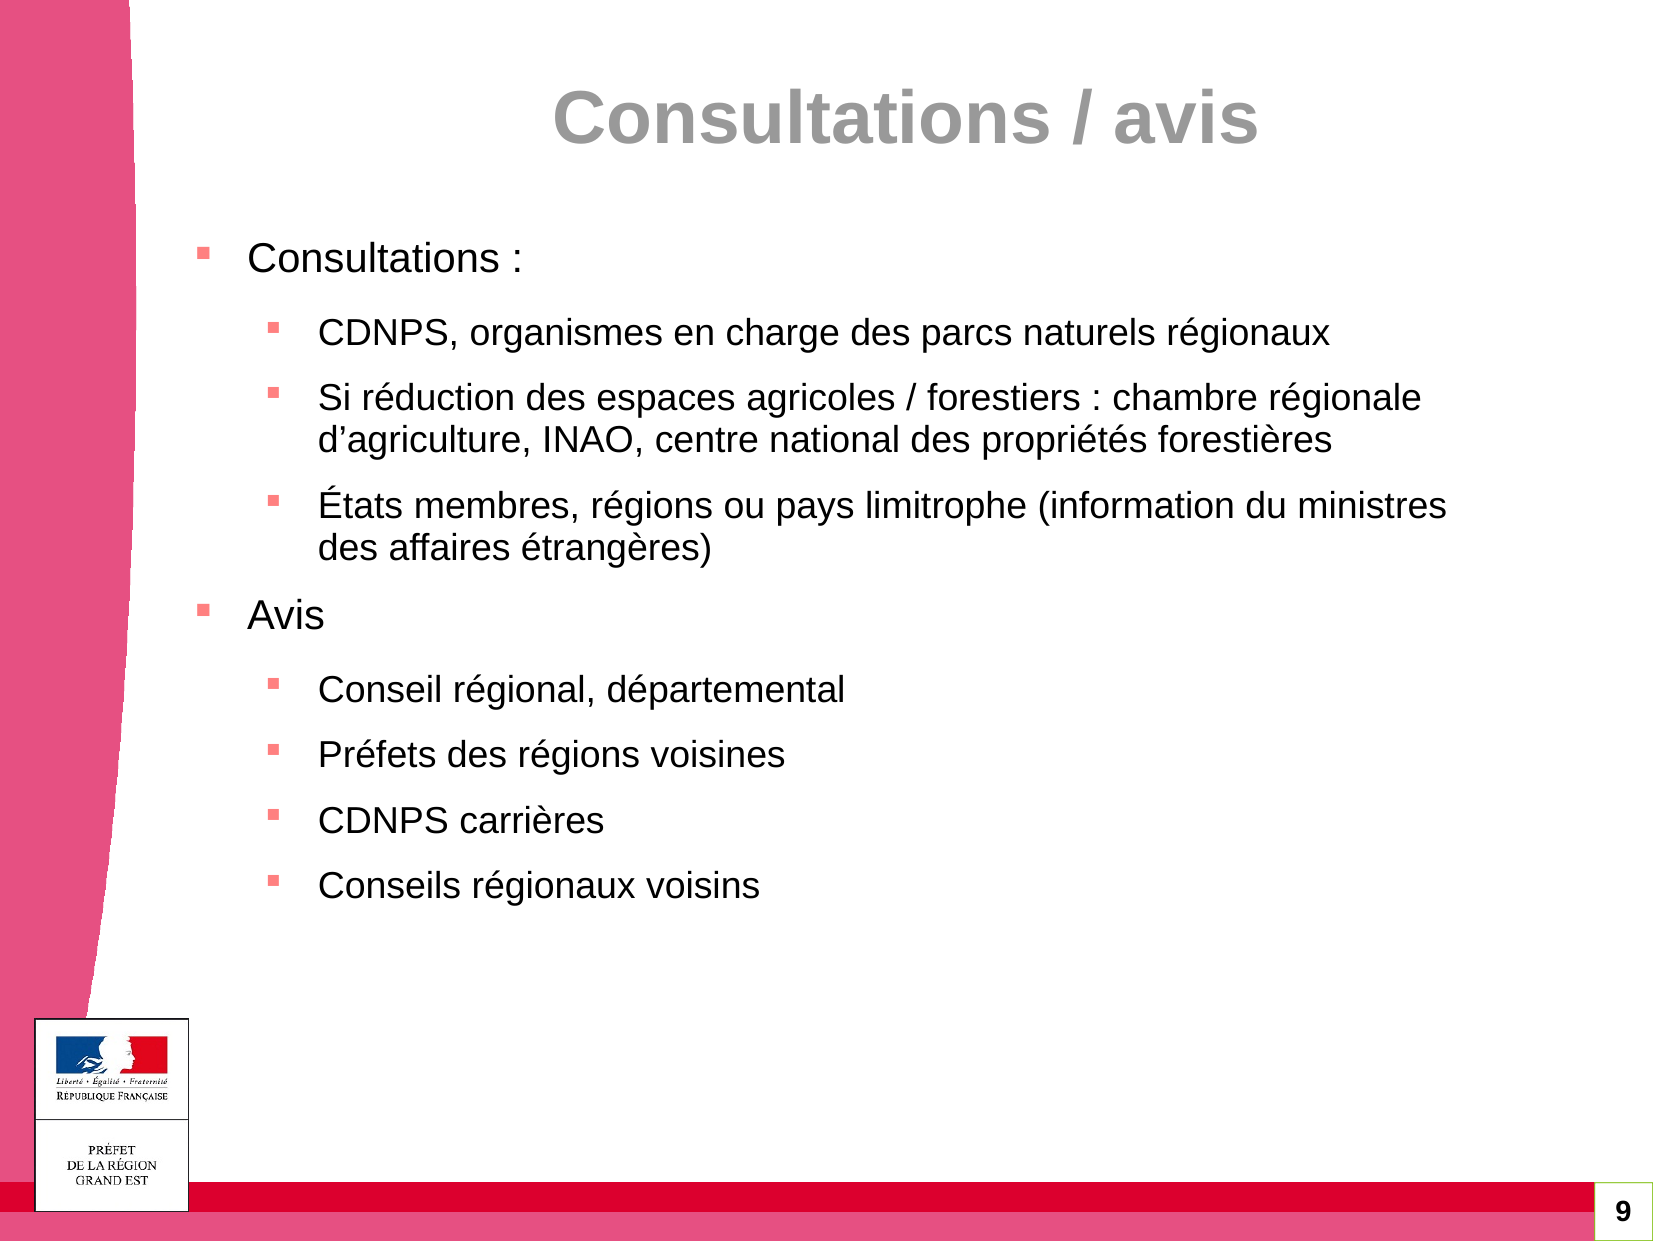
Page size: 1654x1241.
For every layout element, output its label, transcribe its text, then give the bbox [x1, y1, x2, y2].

list Consultations : CDNPS, organismes en charge des parcs naturels régionaux Si réduction des espaces agricoles / forestiers : chambre régionale d’agriculture, INAO, centre national des propriétés forestières États membres, régions ou pays limitrophe (information du ministres des affaires étrangères) Avis Conseil régional, départemental Préfets des régions voisines CDNPS carrières Conseils régionaux voisins [176, 235, 1506, 1054]
title Consultations / avis [189, 21, 1624, 214]
picture [0, 0, 1653, 1241]
